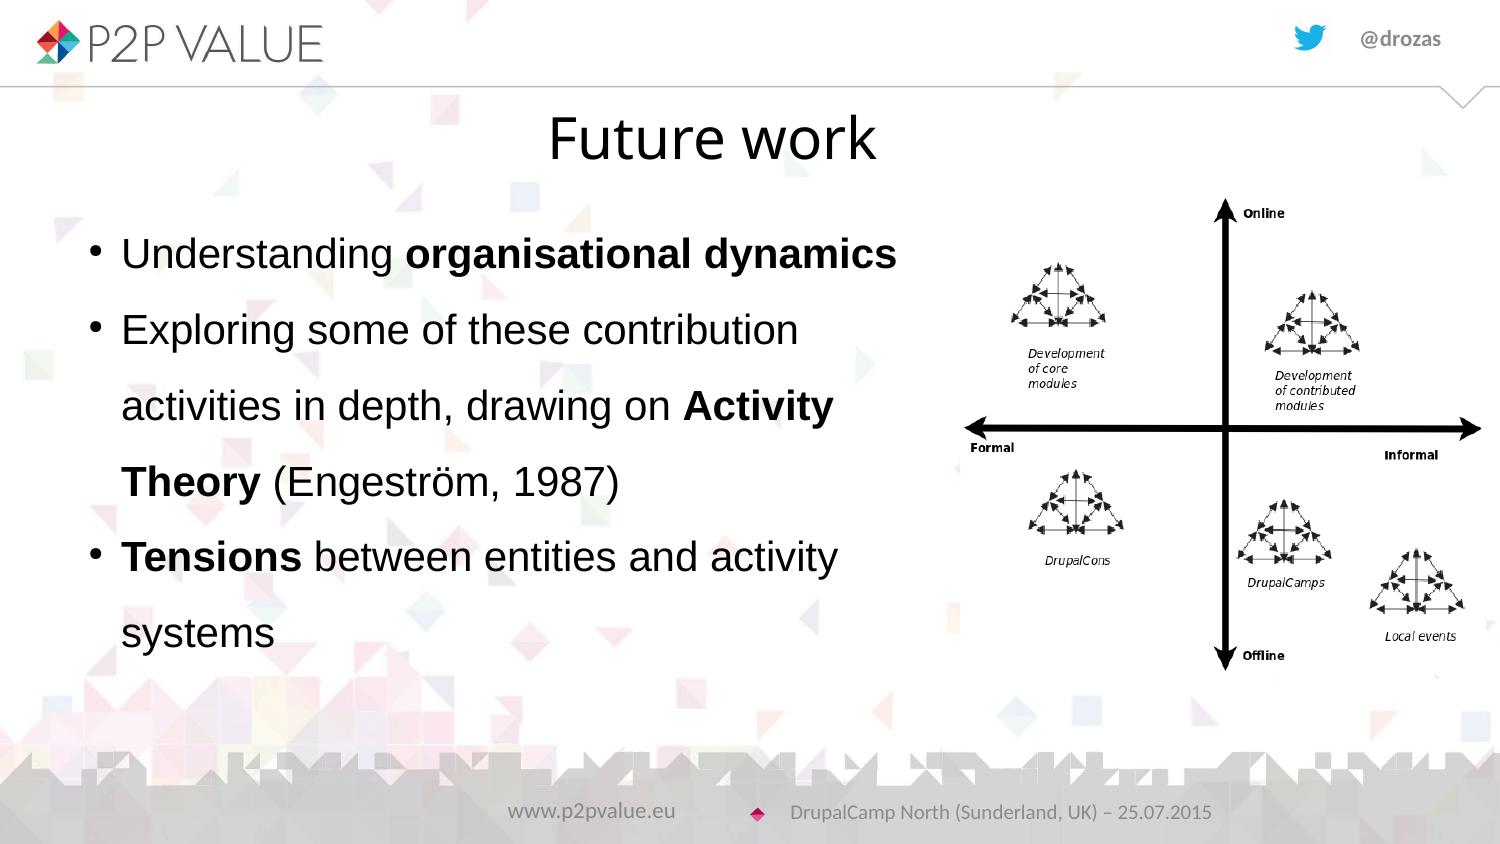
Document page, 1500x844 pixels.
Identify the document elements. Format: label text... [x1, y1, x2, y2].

subtitle Understanding organisational dynamics Exploring some of these contribution activities in depth, drawing on Activity Theory (Engeström, 1987) Tensions between entities and activity systems [75, 195, 916, 736]
text_box DrupalCamp North (Sunderland, UK) – 25.07.2015 [777, 788, 1470, 834]
text_box www.p2pvalue.eu [501, 789, 720, 829]
title Future work [60, 92, 1366, 181]
text_box @drozas [1333, 15, 1455, 60]
picture [0, 0, 1500, 844]
